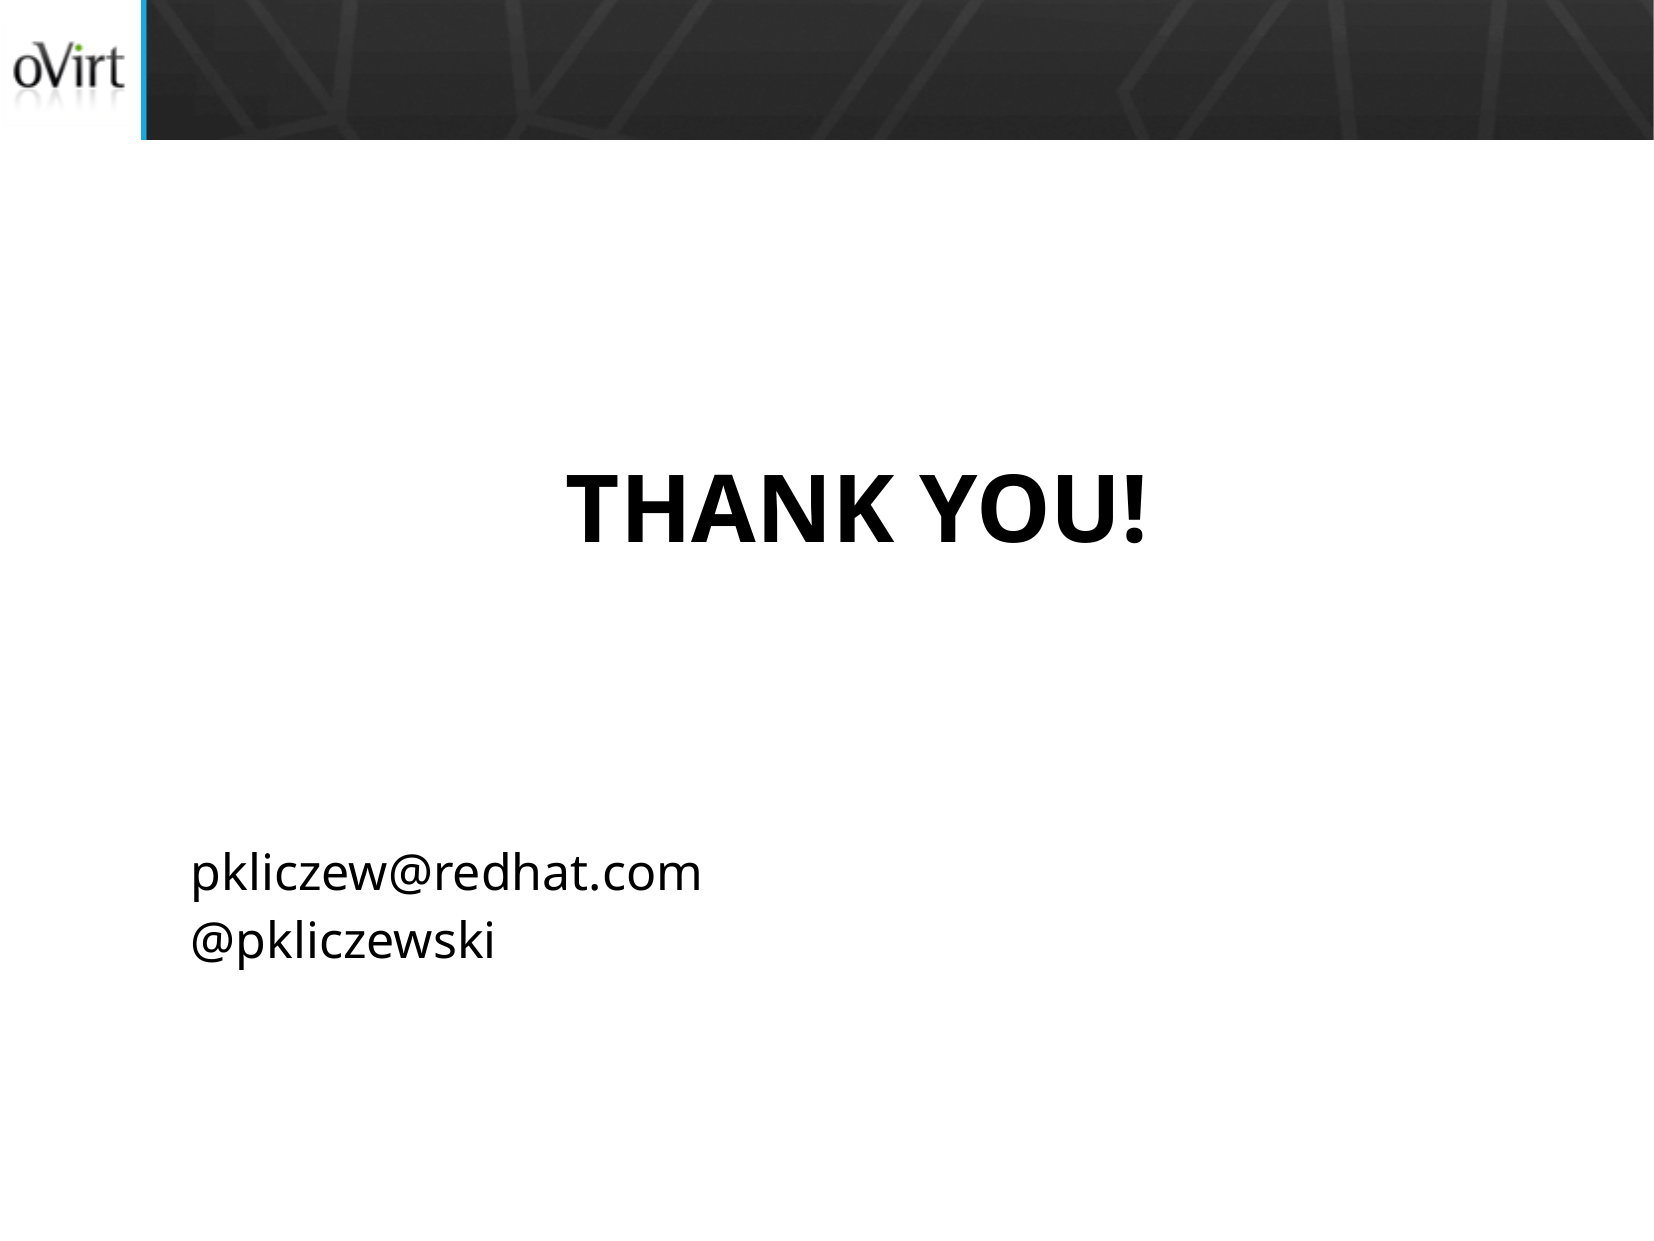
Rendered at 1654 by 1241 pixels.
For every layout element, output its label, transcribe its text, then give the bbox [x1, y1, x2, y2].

picture [0, 0, 1654, 140]
text_box THANK YOU! [175, 435, 1549, 570]
text_box pkliczew@redhat.com @pkliczewski [176, 829, 1549, 1012]
